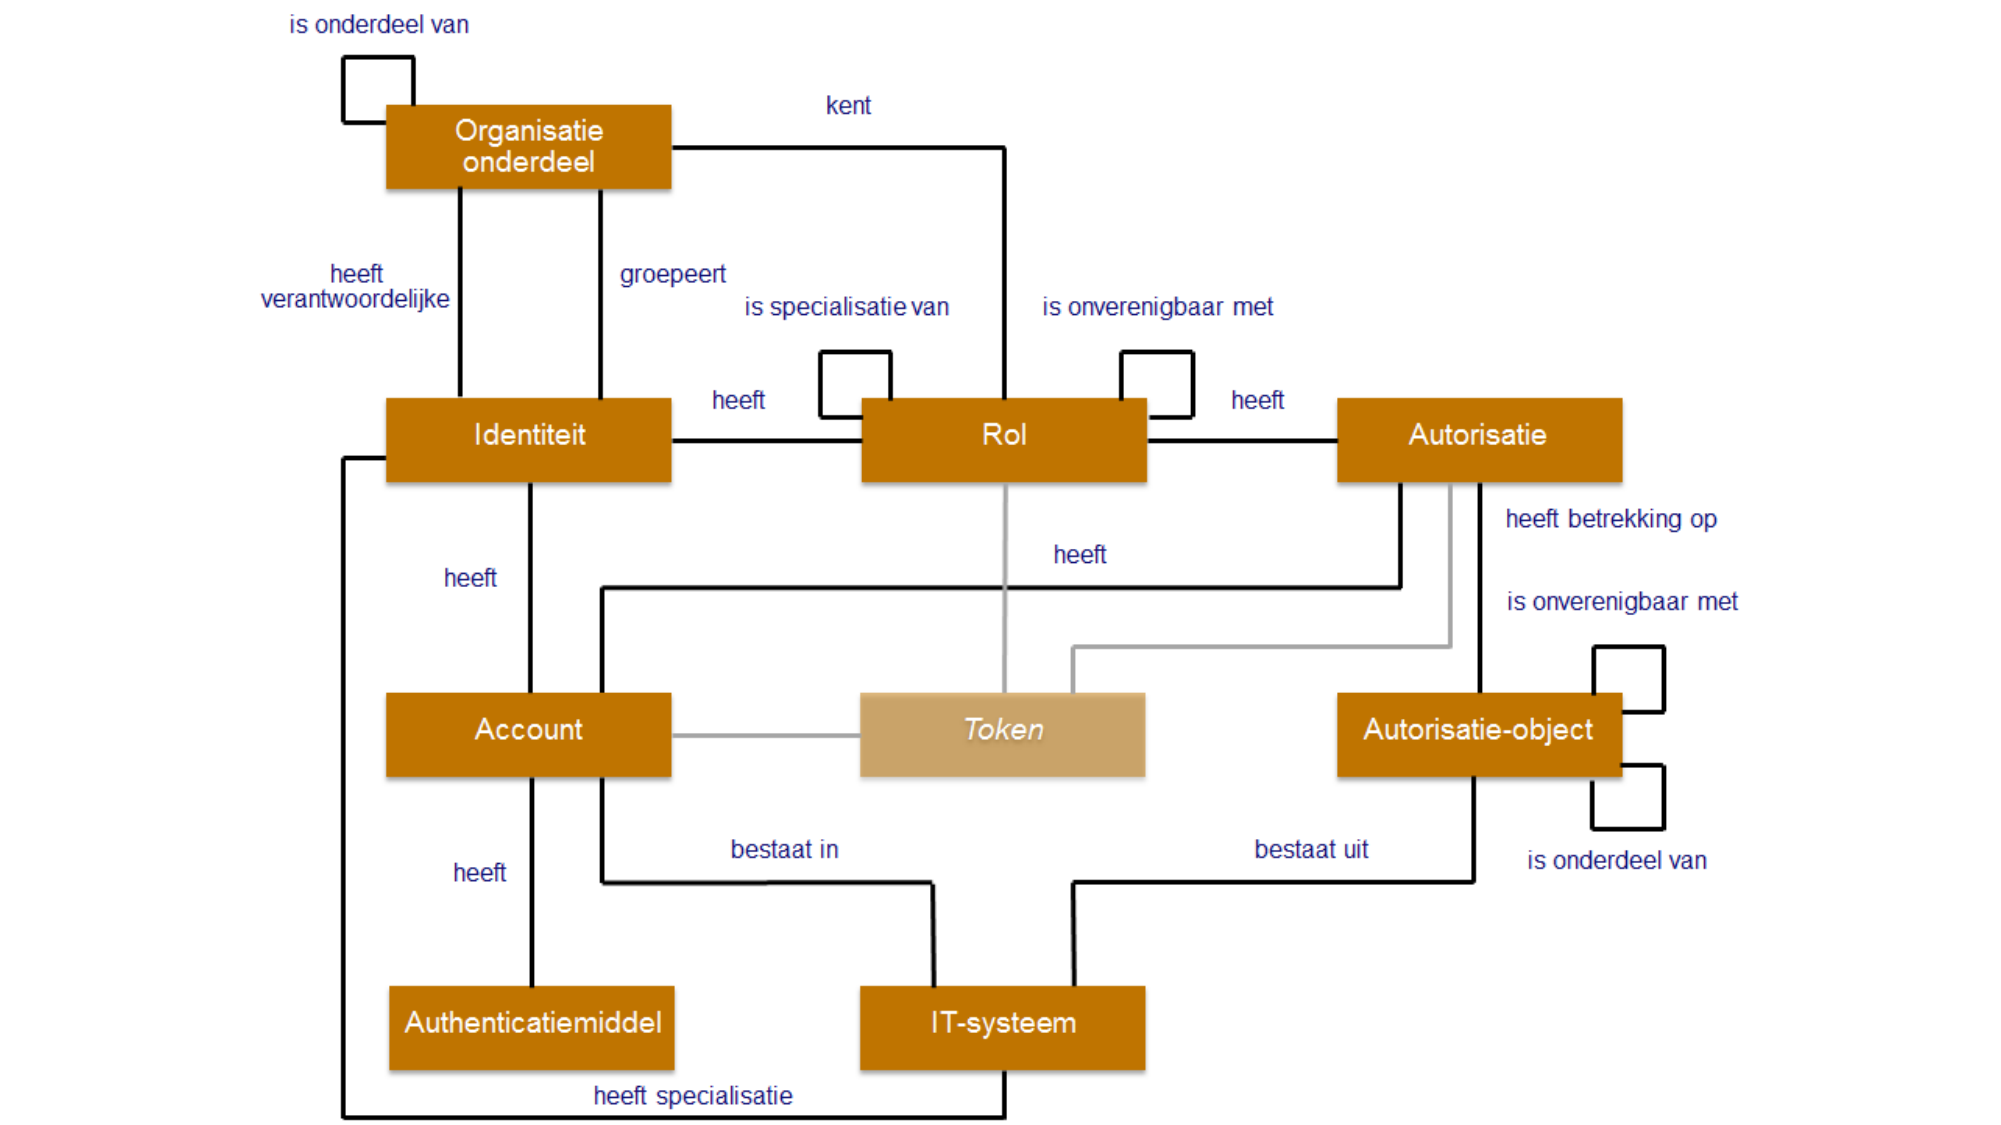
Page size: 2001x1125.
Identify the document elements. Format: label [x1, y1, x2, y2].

picture [243, 0, 1757, 1125]
